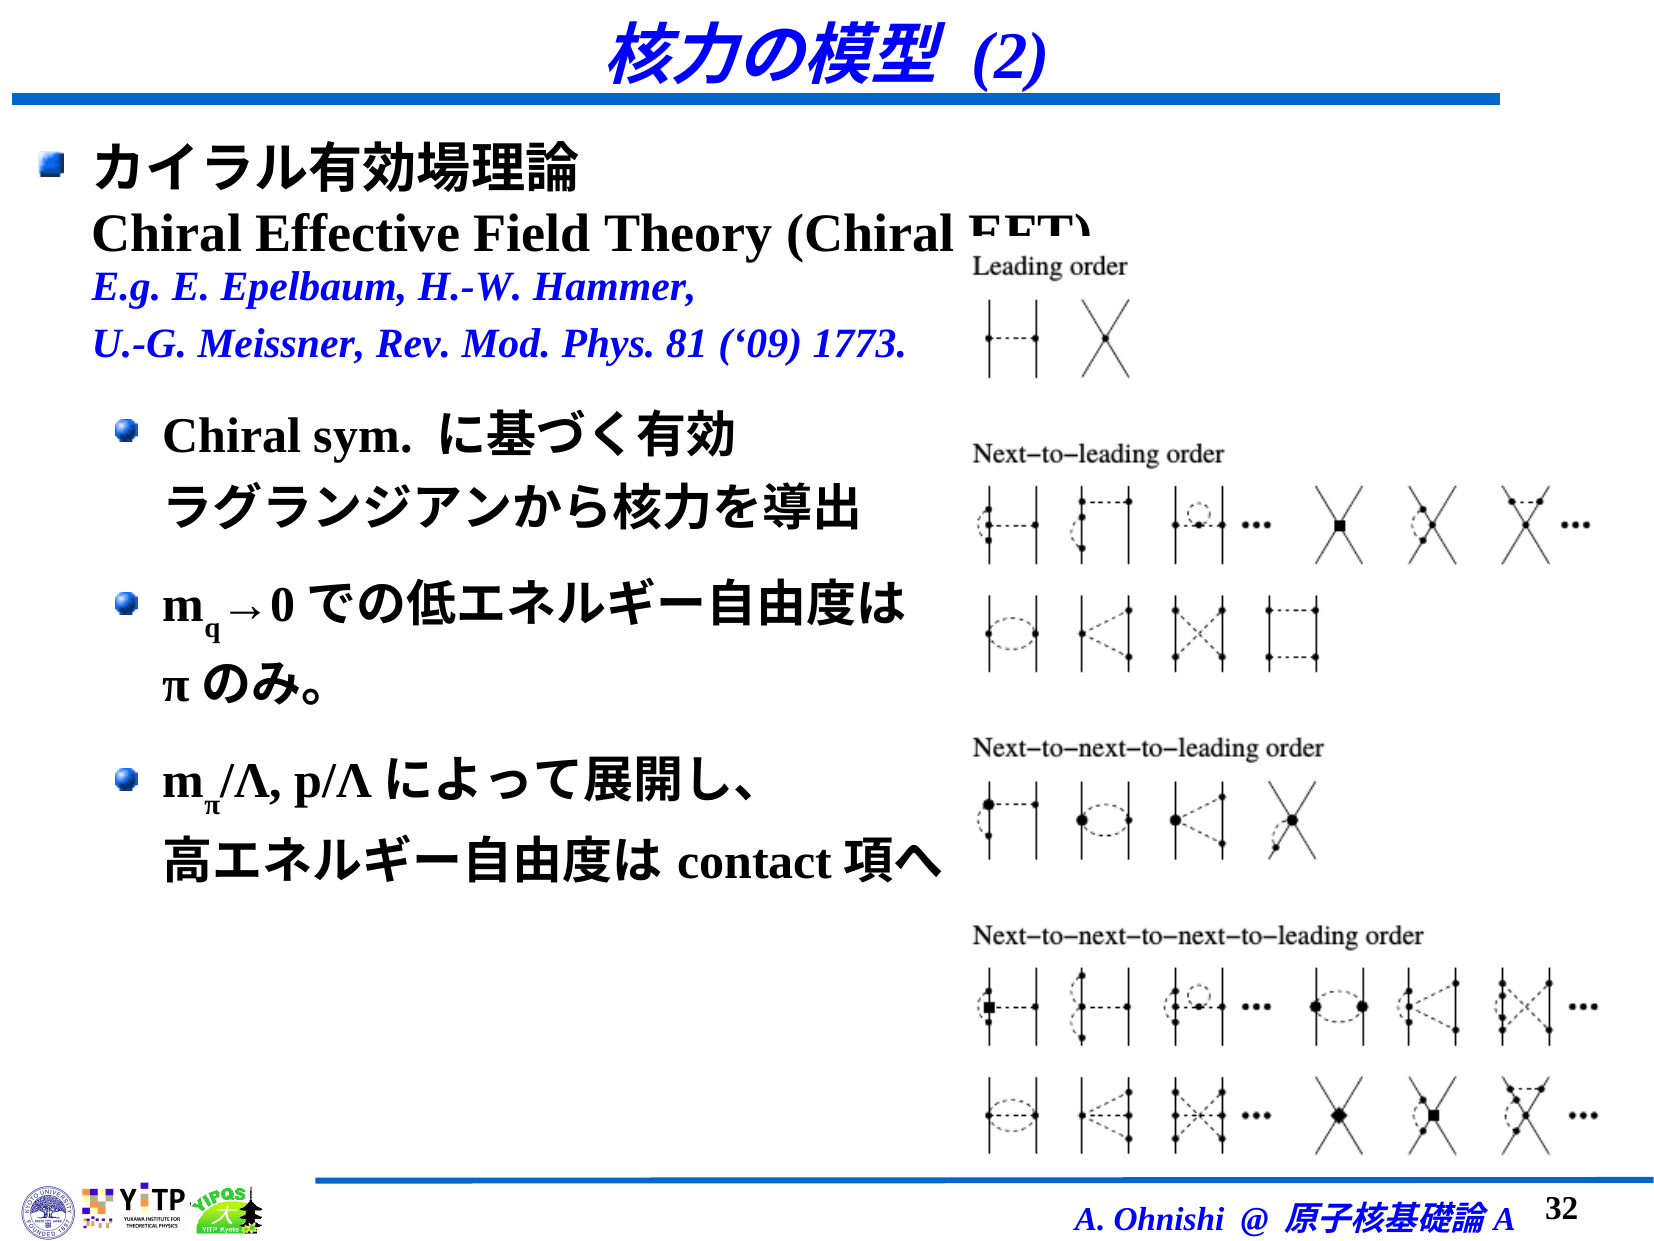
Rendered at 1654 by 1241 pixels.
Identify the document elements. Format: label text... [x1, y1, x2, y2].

picture [77, 1179, 263, 1234]
list カイラル有効場理論 Chiral Effective Field Theory (Chiral EFT) E.g. E. Epelbaum, H.-W. Hammer, U.-G. Meissner, Rev. Mod. Phys. 81 (‘09) 1773. Chiral sym. に基づく有効 ラグランジアンから核力を導出 mq→0での低エネルギー自由度は πのみ。 mπ/Λ, p/Λによって展開し、 高エネルギー自由度はcontact項へ [20, 124, 1621, 1137]
picture [956, 236, 1654, 1165]
picture [20, 1185, 76, 1241]
text_box [0, 0, 1654, 99]
